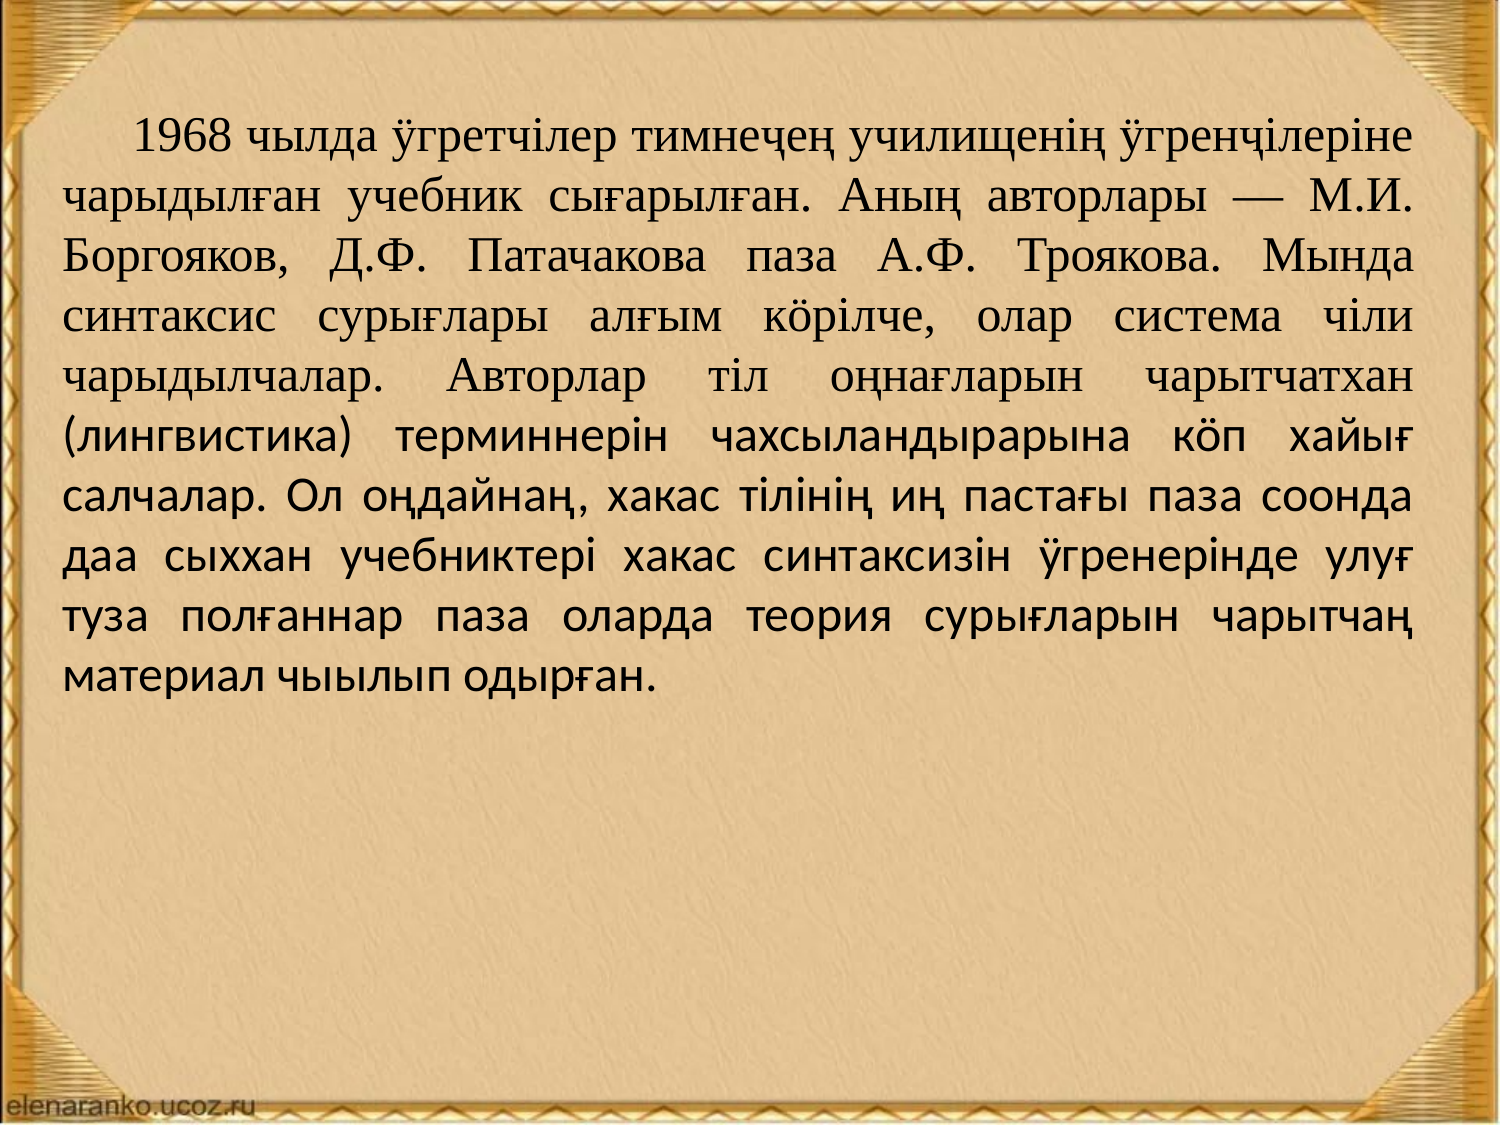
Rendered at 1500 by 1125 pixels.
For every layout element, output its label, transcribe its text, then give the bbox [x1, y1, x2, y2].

picture [0, 0, 1500, 1125]
text_box 1968 чылда ӱгретчілер тимнеҷең училищенің ӱгренҷілеріне чарыдылған учебник сығарылған. Аның авторлары — М.И. Боргояков, Д.Ф. Патачакова паза А.Ф. Троякова. Мында синтаксис сурығлары алғым кӧрілче, олар система чіли чарыдылчалар. Авторлар тіл оңнағларын чарытчатхан (лингвистика) терминнерін чахсыландырарына кӧп хайығ салчалар. Ол оңдайнаң, хакас тілінің иң пастағы паза соонда даа сыххан учебниктері хакас синтаксизін ӱгренерінде улуғ туза полғаннар паза оларда теория сурығларын чарытчаң материал чыылып одырған. [47, 94, 1430, 977]
